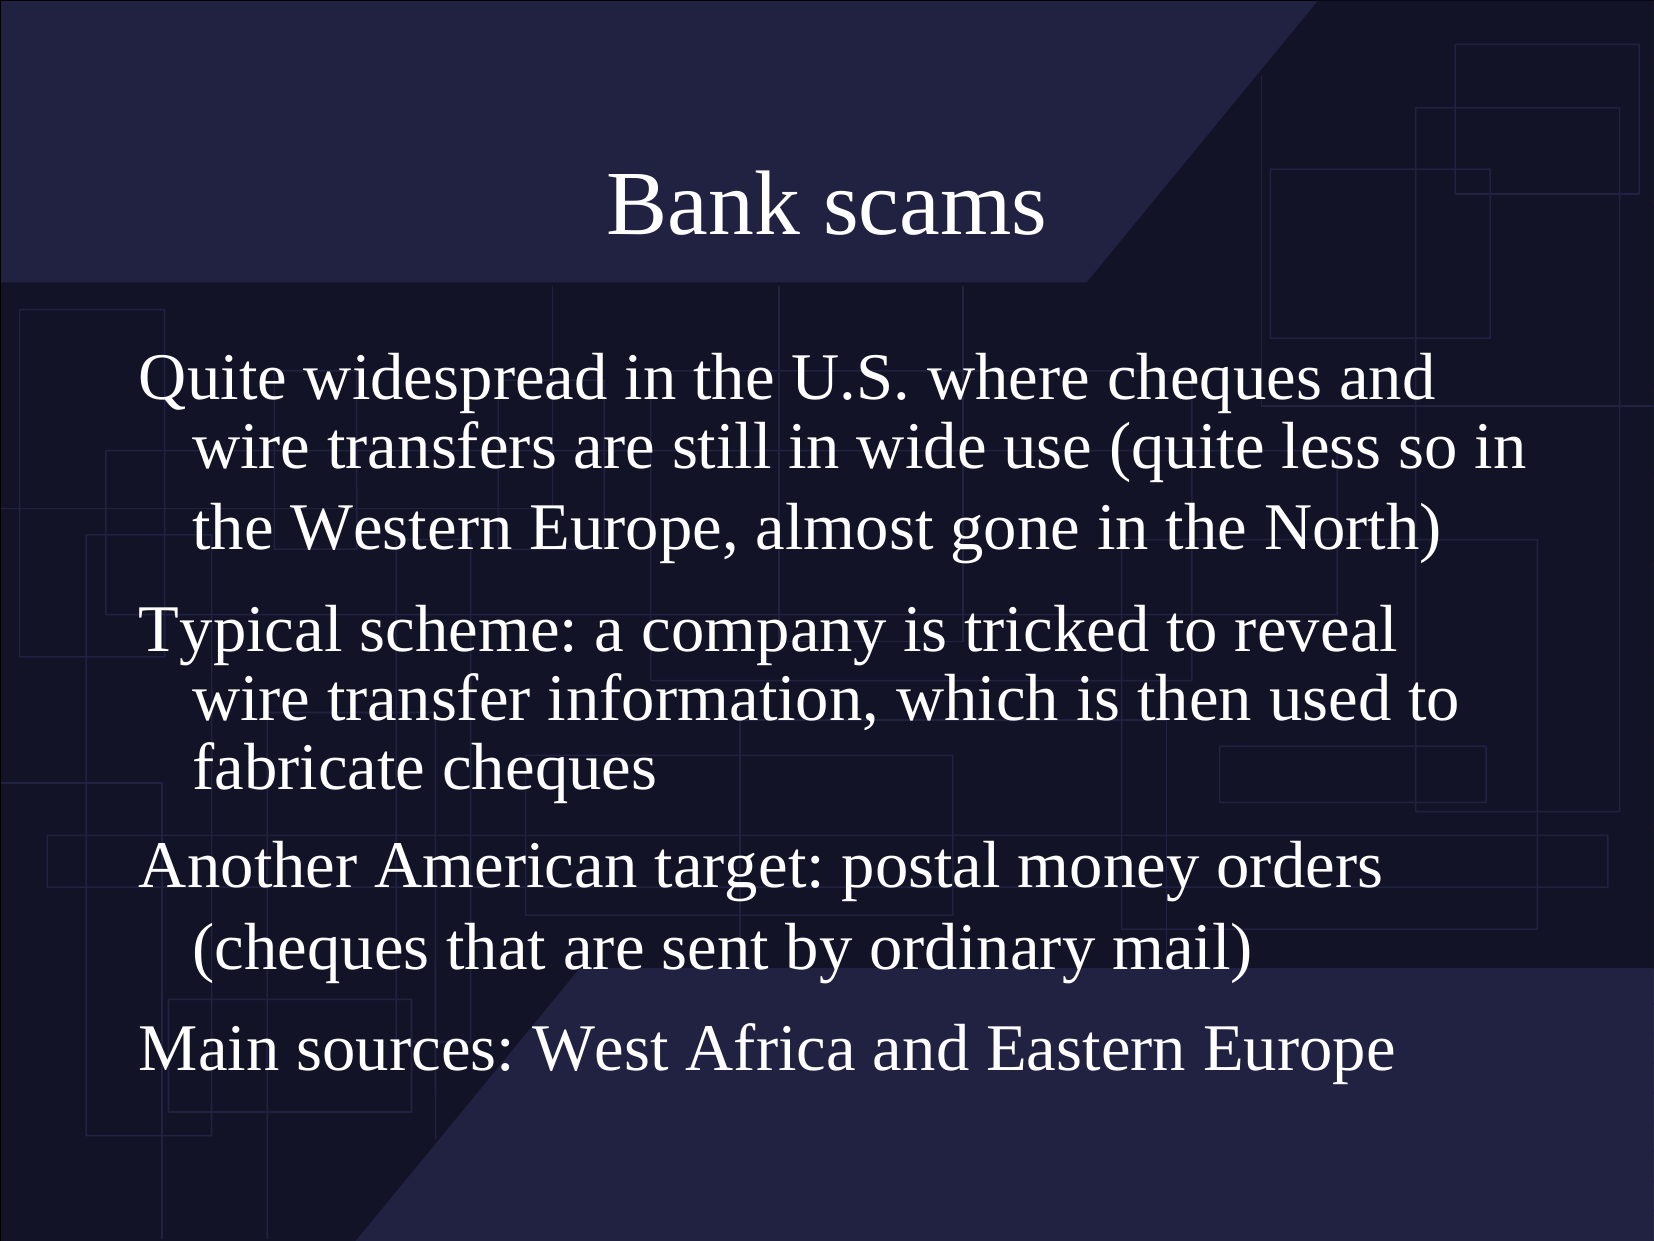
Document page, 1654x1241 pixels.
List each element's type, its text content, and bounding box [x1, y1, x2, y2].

list Quite widespread in the U.S. where cheques and wire transfers are still in wide use (quite less so in the Western Europe, almost gone in the North)‏ Typical scheme: a company is tricked to reveal wire transfer information, which is then used to fabricate cheques Another American target: postal money orders (cheques that are sent by ordinary mail)‏ Main sources: West Africa and Eastern Europe [121, 344, 1534, 1127]
title Bank scams [121, 102, 1534, 310]
